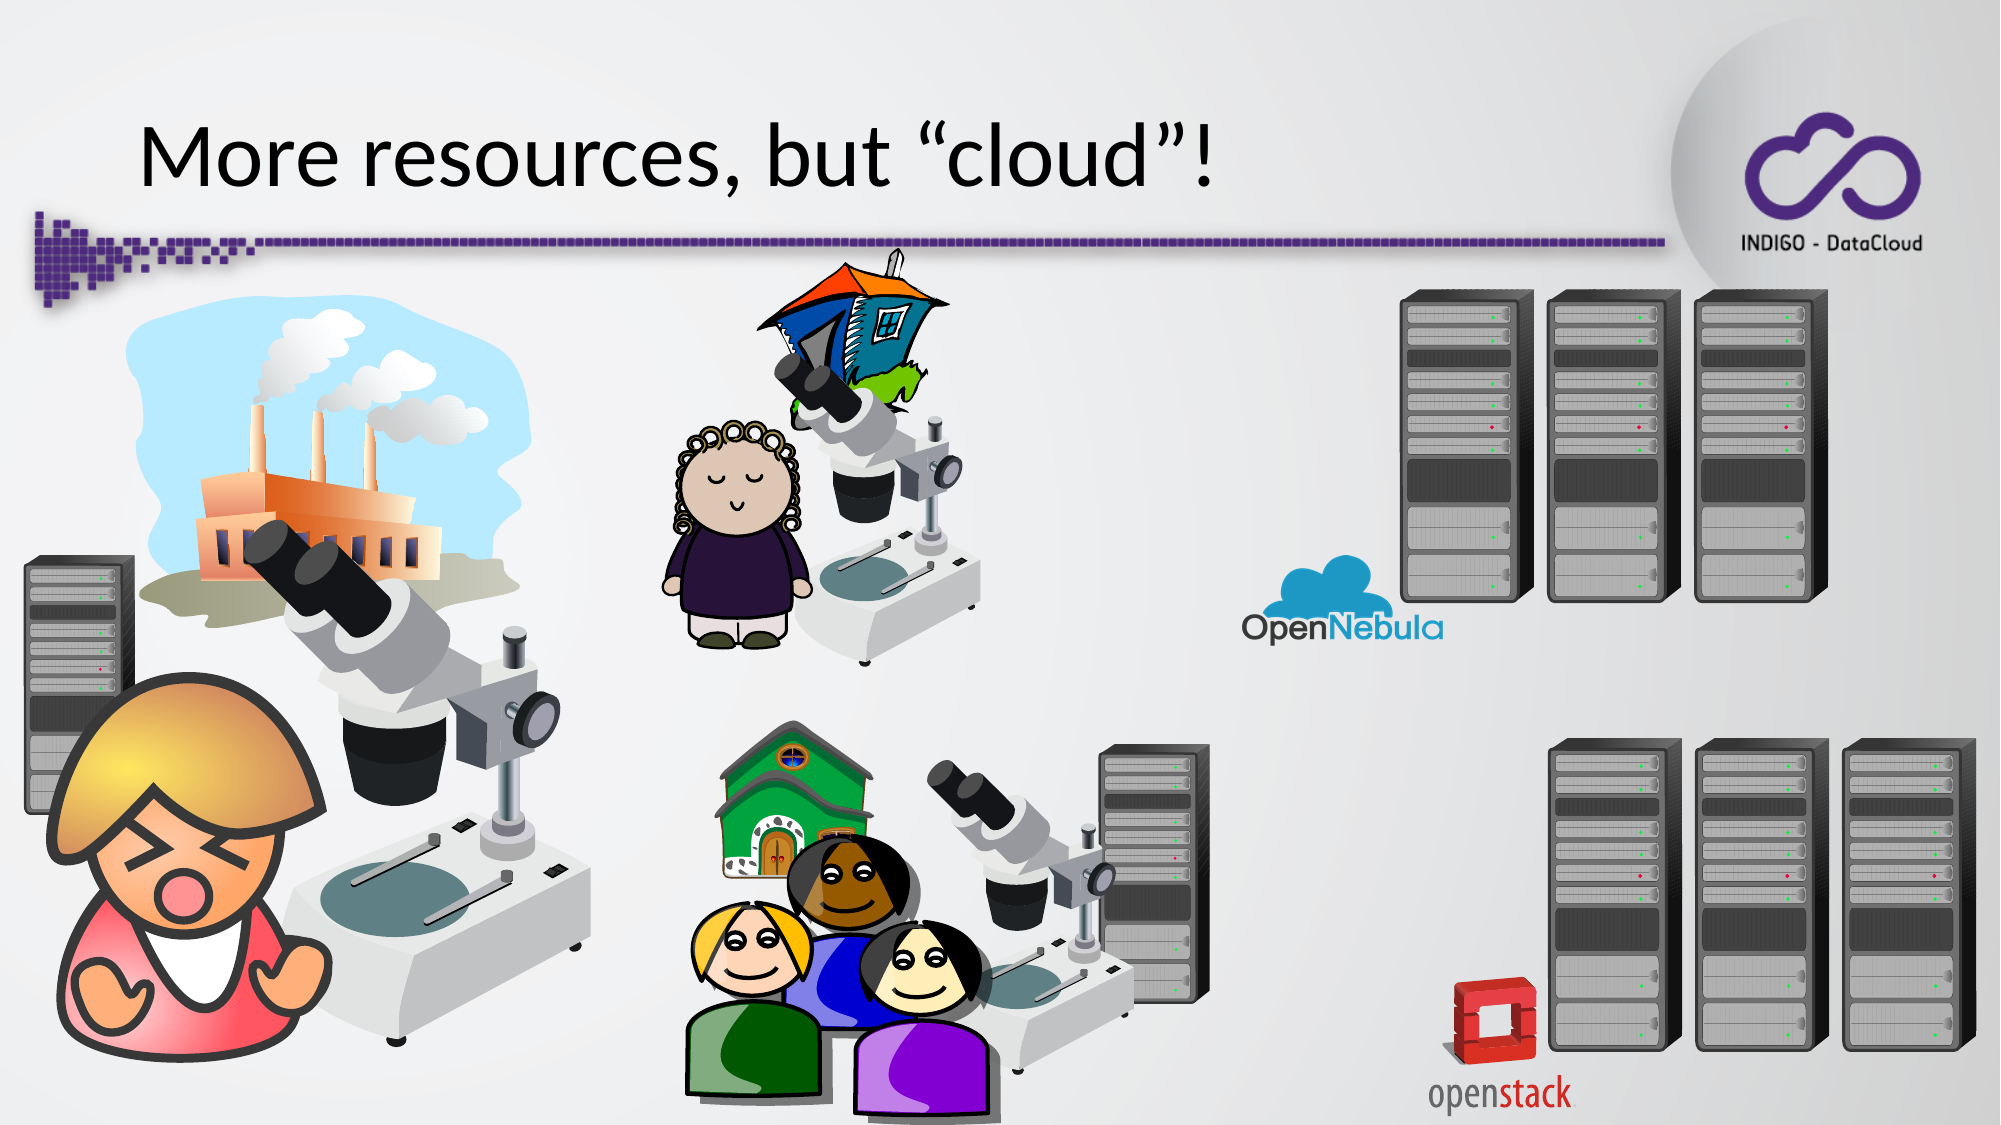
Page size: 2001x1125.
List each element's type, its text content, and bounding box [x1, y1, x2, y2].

picture [0, 0, 2000, 1125]
title More resources, but “cloud”! [137, 55, 1863, 273]
